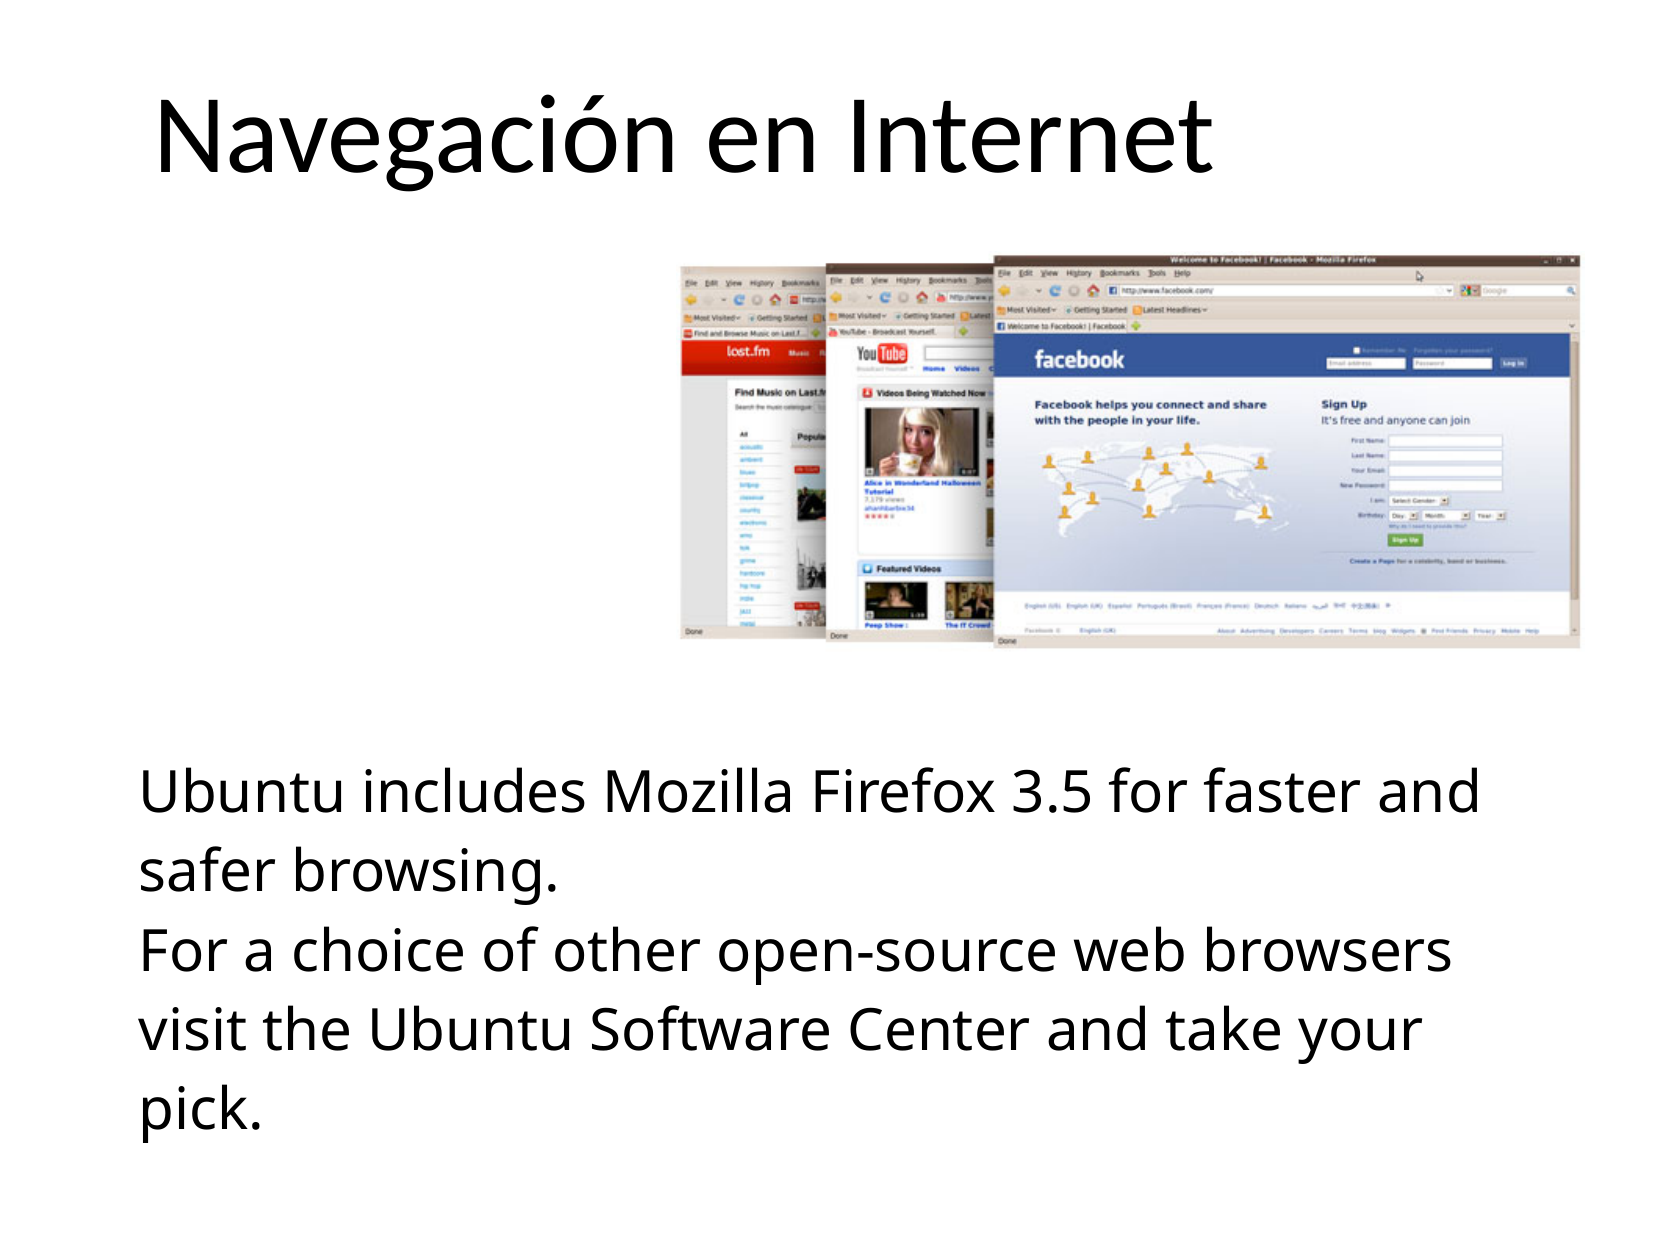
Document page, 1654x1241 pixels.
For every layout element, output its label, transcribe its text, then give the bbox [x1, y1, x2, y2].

text_box Ubuntu includes Mozilla Firefox 3.5 for faster and safer browsing. For a choice of other open-source web browsers visit the Ubuntu Software Center and take your pick. [124, 743, 1563, 1155]
text_box Navegación en Internet [138, 80, 1505, 208]
picture [676, 251, 1585, 658]
